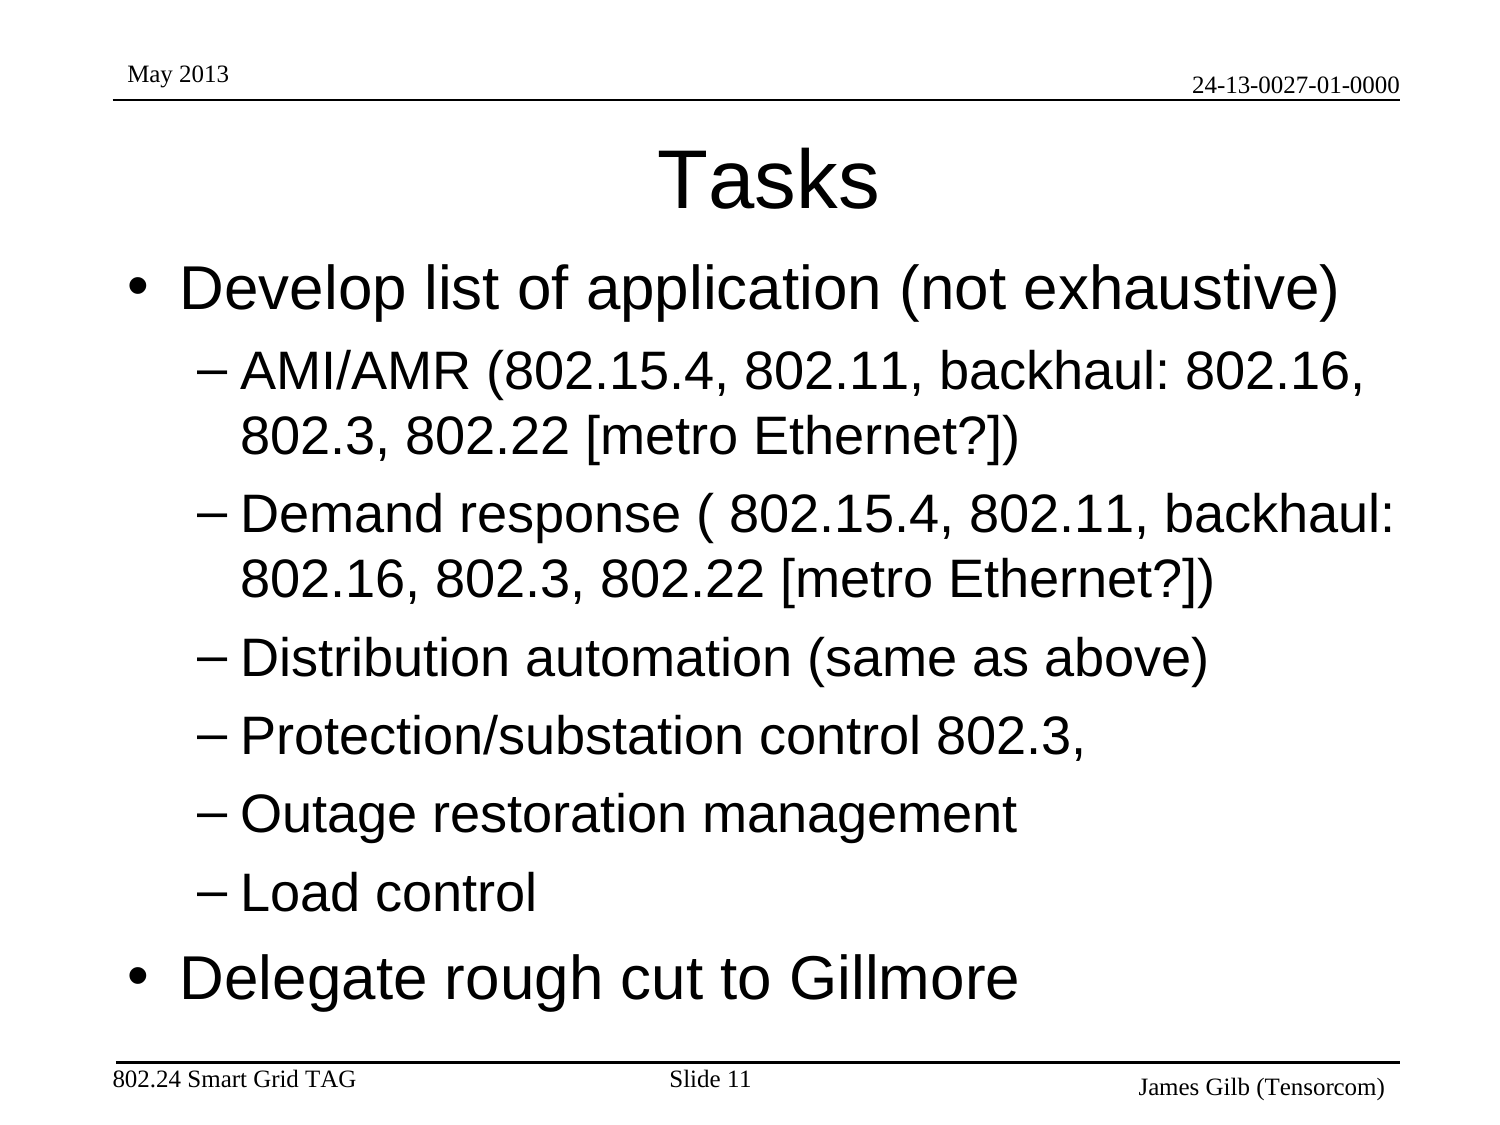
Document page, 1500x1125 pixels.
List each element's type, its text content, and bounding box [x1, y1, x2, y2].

list Develop list of application (not exhaustive) AMI/AMR (802.15.4, 802.11, backhaul: 802.16, 802.3, 802.22 [metro Ethernet?]) Demand response ( 802.15.4, 802.11, backhaul: 802.16, 802.3, 802.22 [metro Ethernet?]) Distribution automation (same as above) Protection/substation control 802.3, Outage restoration management Load control Delegate rough cut to Gillmore [112, 239, 1426, 1051]
title Tasks [112, 112, 1426, 238]
